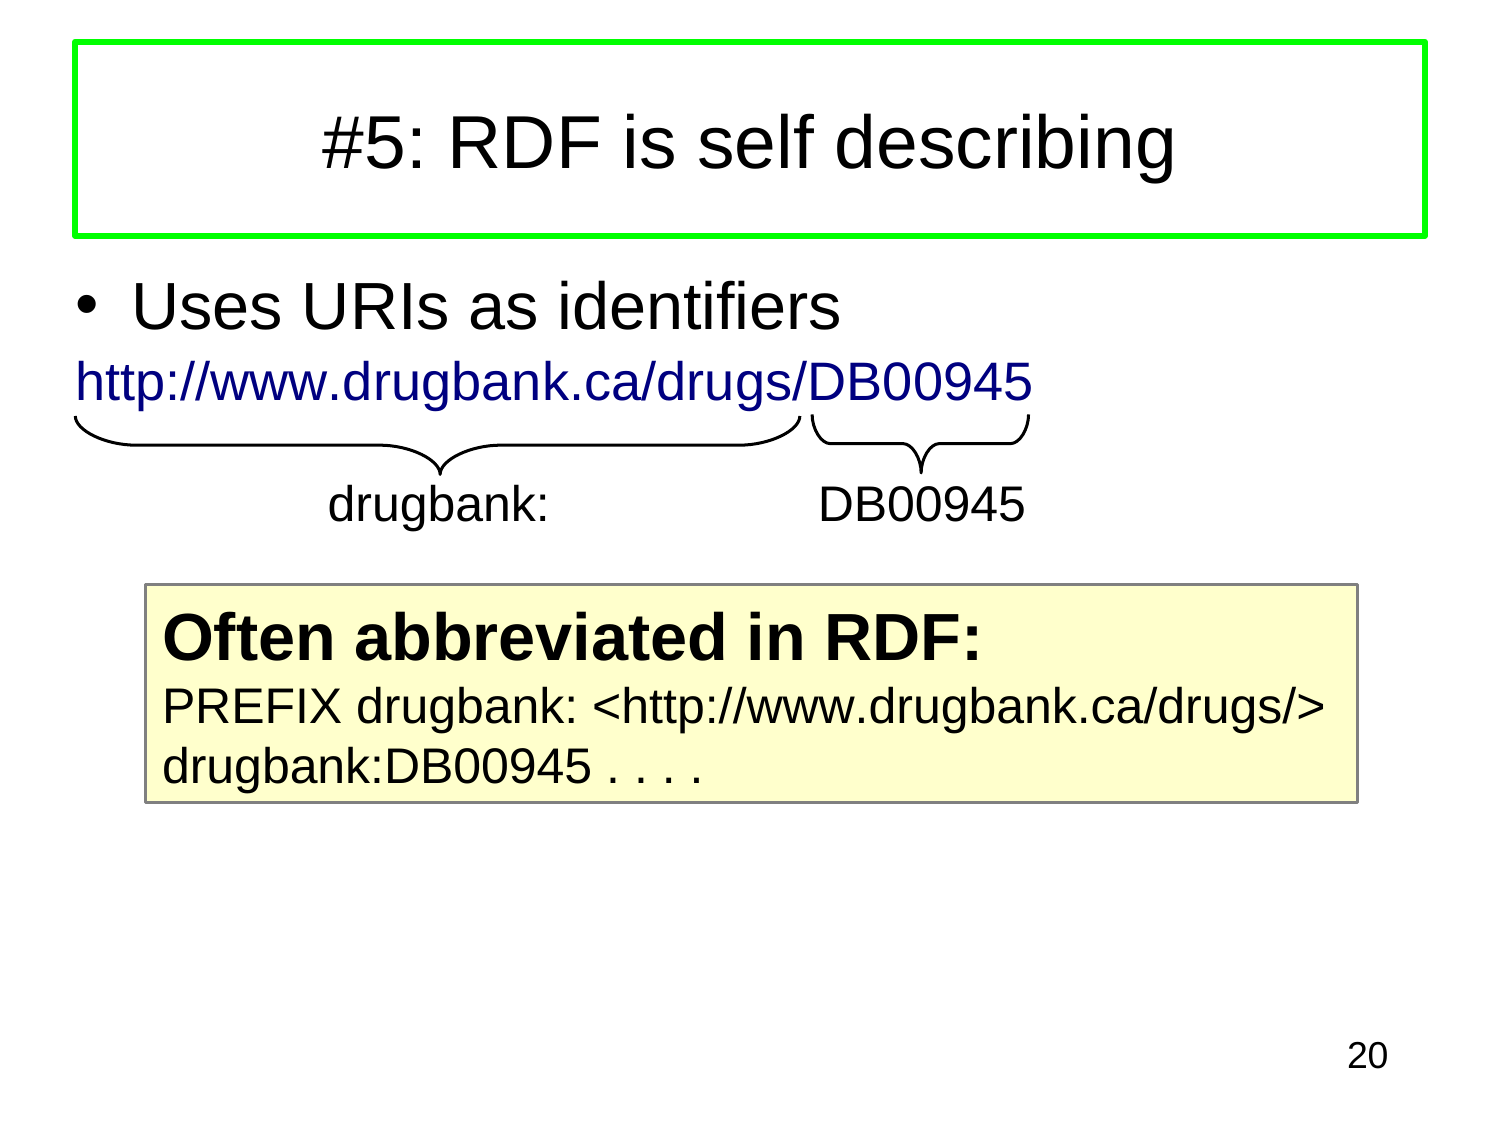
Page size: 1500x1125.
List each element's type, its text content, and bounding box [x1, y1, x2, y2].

text_box drugbank: [312, 463, 565, 539]
text_box Often abbreviated in RDF: PREFIX drugbank: <http://www.drugbank.ca/drugs/> drugbank:DB00945 . . . . [145, 584, 1358, 803]
list http://www.drugbank.ca/drugs/DB00945 [75, 345, 1396, 999]
text_box DB00945 [803, 464, 1041, 539]
list Uses URIs as identifiers [75, 263, 1395, 345]
title #5: RDF is self describing [75, 41, 1425, 236]
